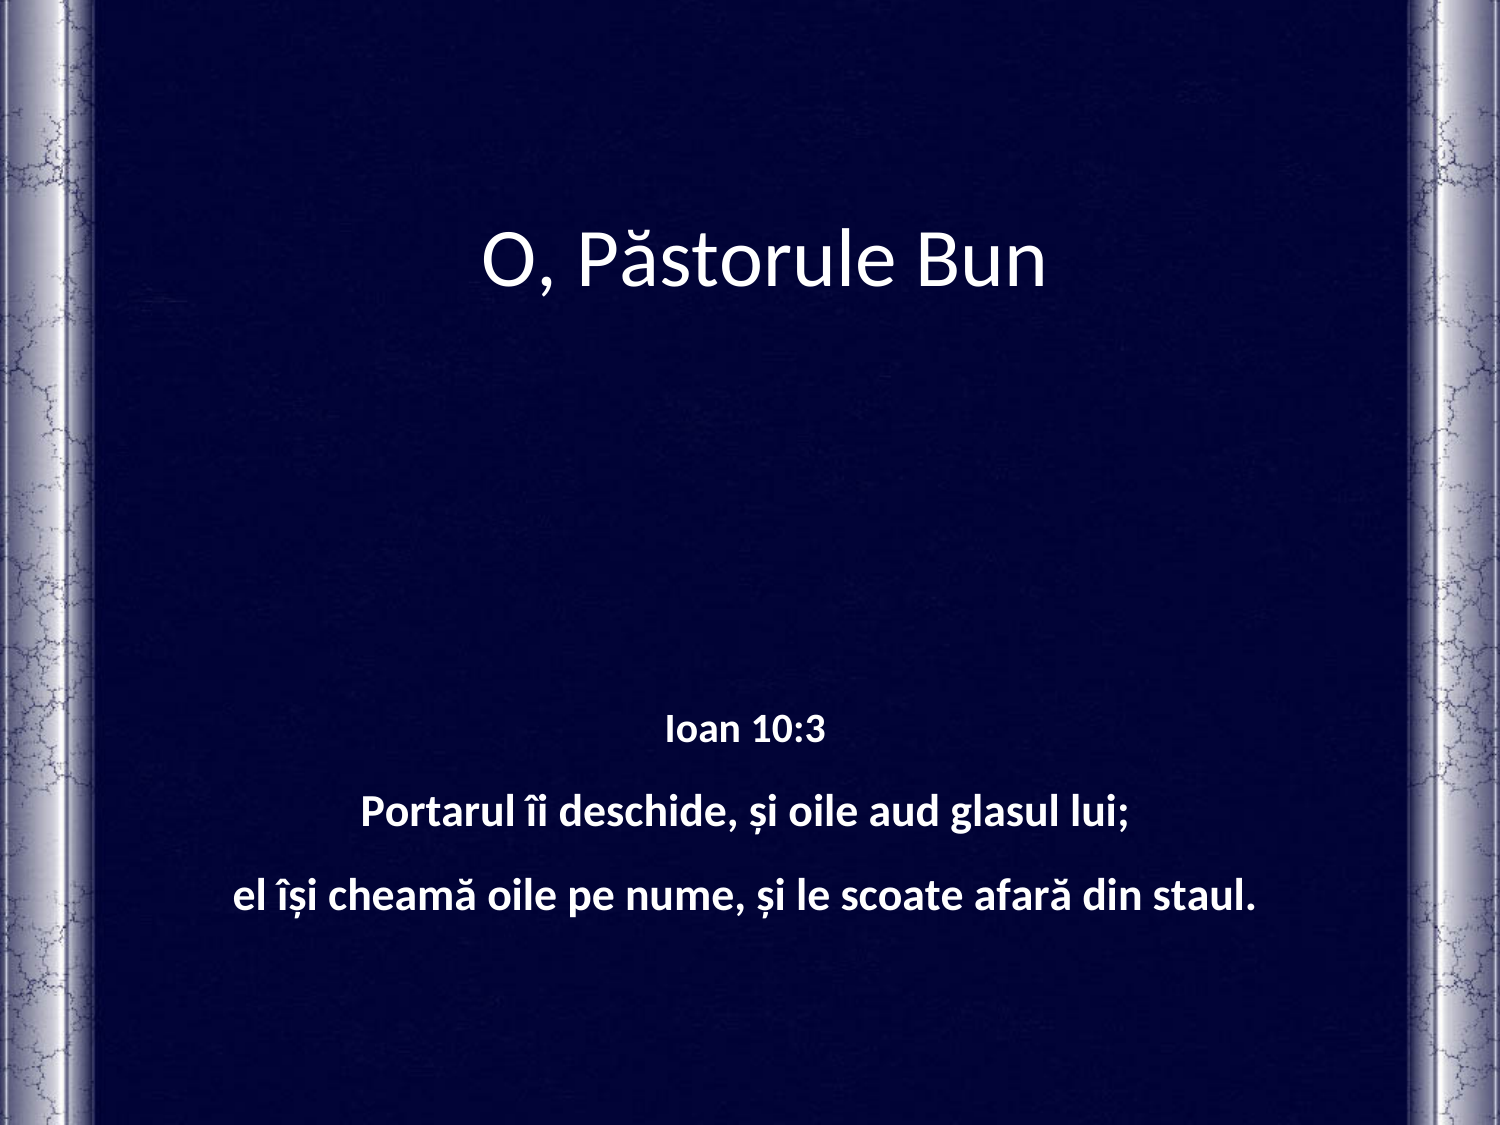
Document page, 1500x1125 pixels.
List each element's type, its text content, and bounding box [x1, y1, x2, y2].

text_box O, Păstorule Bun [467, 195, 1064, 311]
picture [0, 0, 1500, 1125]
list Ioan 10:3 Portarul îi deschide, şi oile aud glasul lui; el îşi cheamă oile pe nume, şi le scoate afară din staul. [22, 692, 1469, 843]
